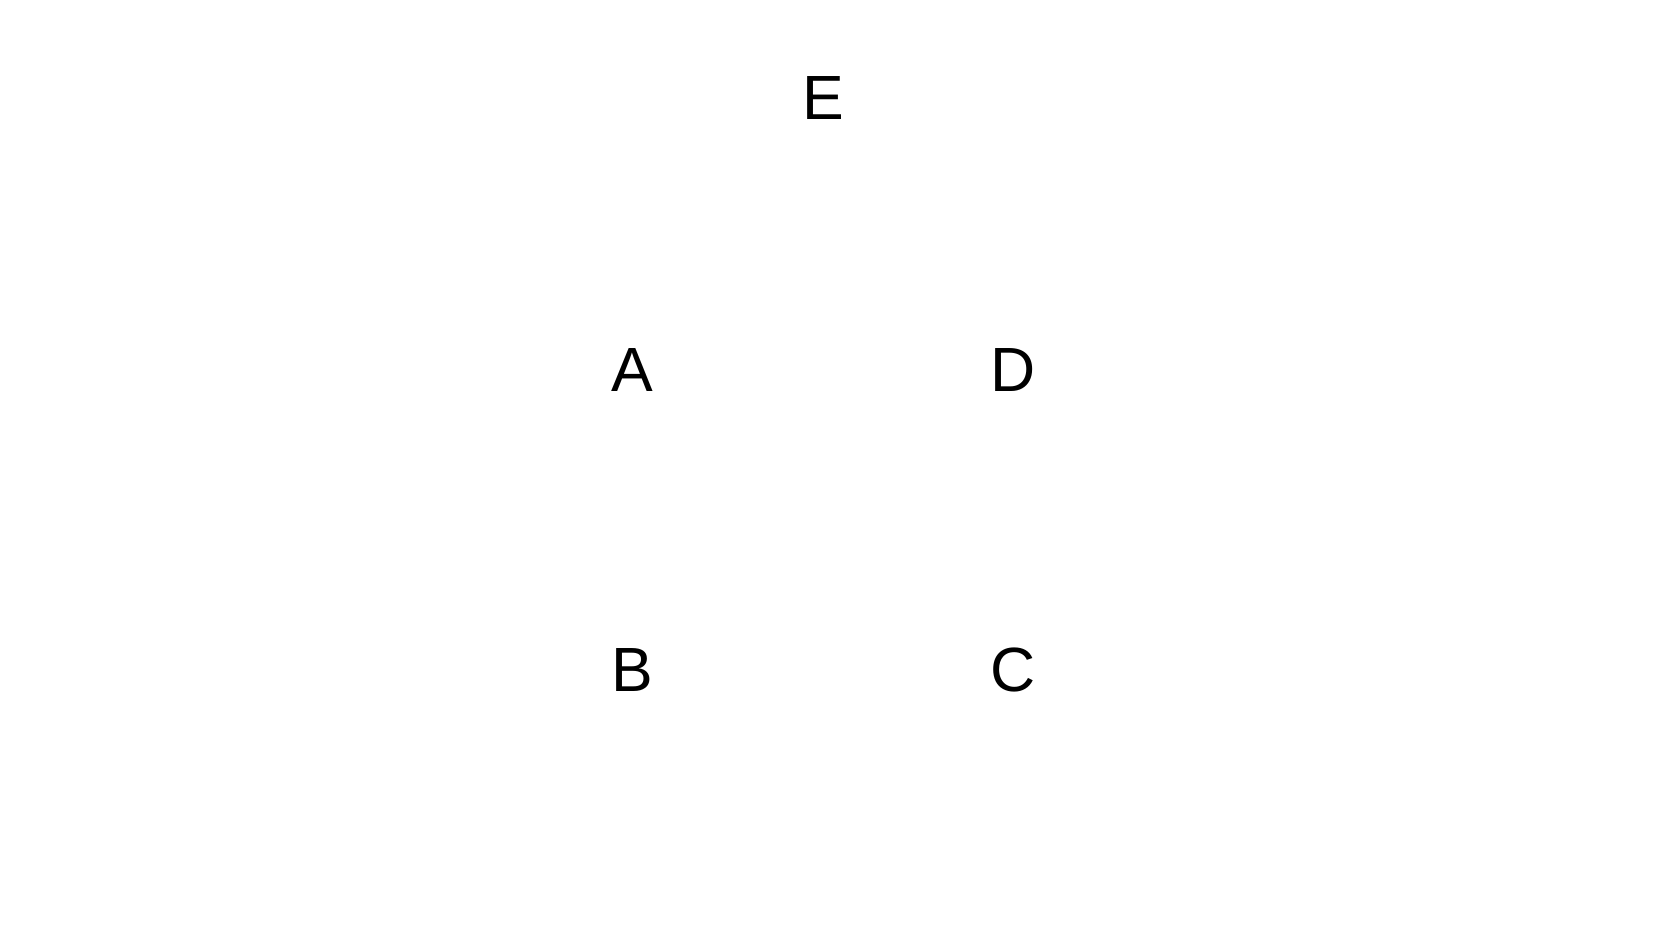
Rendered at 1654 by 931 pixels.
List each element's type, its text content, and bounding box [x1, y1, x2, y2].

text_box D [975, 327, 1051, 413]
text_box C [975, 627, 1051, 713]
text_box B [596, 627, 668, 713]
text_box E [787, 55, 860, 141]
text_box A [596, 327, 668, 413]
